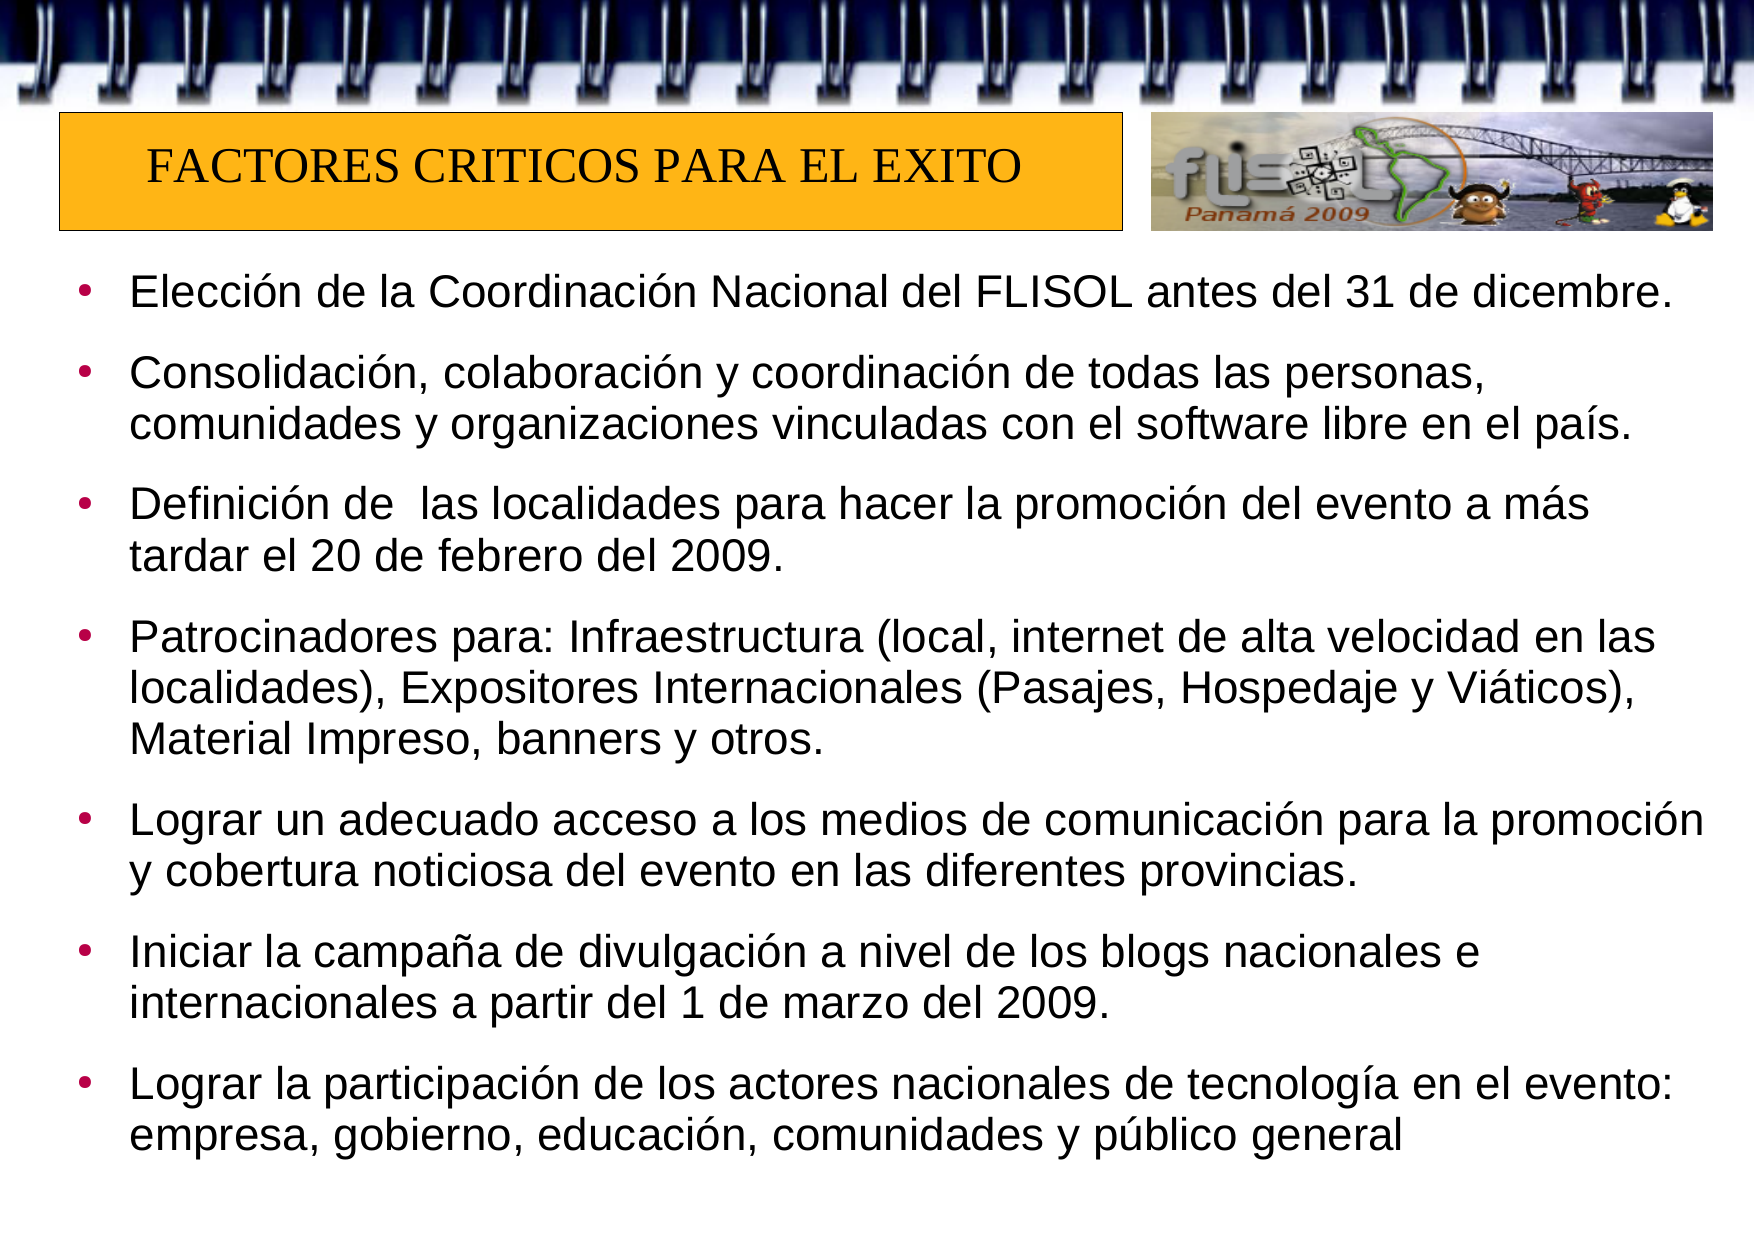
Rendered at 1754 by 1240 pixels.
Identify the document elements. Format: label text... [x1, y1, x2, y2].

text_box FACTORES CRITICOS PARA EL EXITO [59, 112, 1123, 231]
picture [0, 0, 1754, 231]
list Elección de la Coordinación Nacional del FLISOL antes del 31 de dicembre. Consolidación, colaboración y coordinación de todas las personas, comunidades y organizaciones vinculadas con el software libre en el país. Definición de las localidades para hacer la promoción del evento a más tardar el 20 de febrero del 2009. Patrocinadores para: Infraestructura (local, internet de alta velocidad en las localidades), Expositores Internacionales (Pasajes, Hospedaje y Viáticos), Material Impreso, banners y otros. Lograr un adecuado acceso a los medios de comunicación para la promoción y cobertura noticiosa del evento en las diferentes provincias. Iniciar la campaña de divulgación a nivel de los blogs nacionales e internacionales a partir del 1 de marzo del 2009. Lograr la participación de los actores nacionales de tecnología en el evento: empresa, gobierno, educación, comunidades y público general [59, 265, 1713, 1161]
